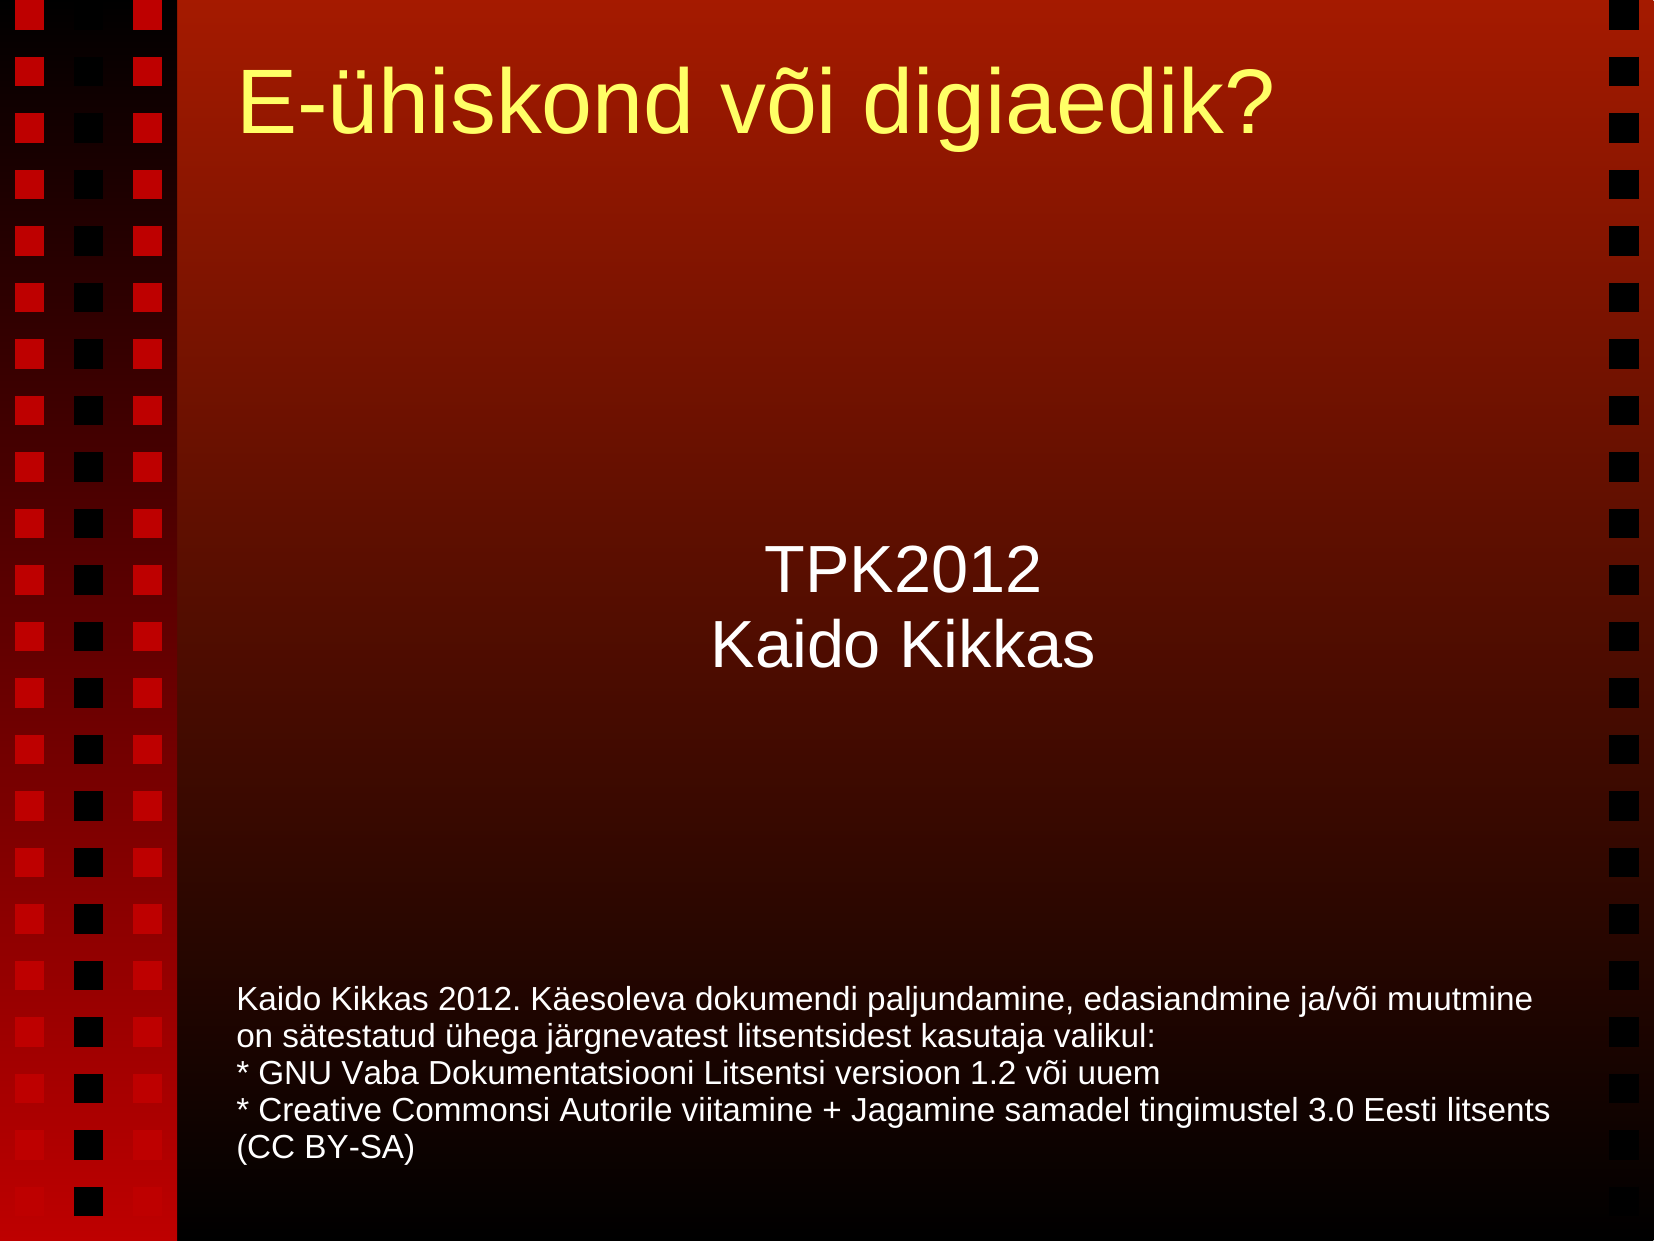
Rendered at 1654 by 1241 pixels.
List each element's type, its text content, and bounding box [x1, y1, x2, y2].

title E-ühiskond või digiaedik? [236, 49, 1571, 233]
subtitle TPK2012 Kaido Kikkas Kaido Kikkas 2012. Käesoleva dokumendi paljundamine, edasiandmine ja/või muutmine on sätestatud ühega järgnevatest litsentsidest kasutaja valikul: * GNU Vaba Dokumentatsiooni Litsentsi versioon 1.2 või uuem * Creative Commonsi Autorile viitamine + Jagamine samadel tingimustel 3.0 Eesti litsents (CC BY-SA) [236, 233, 1571, 1166]
